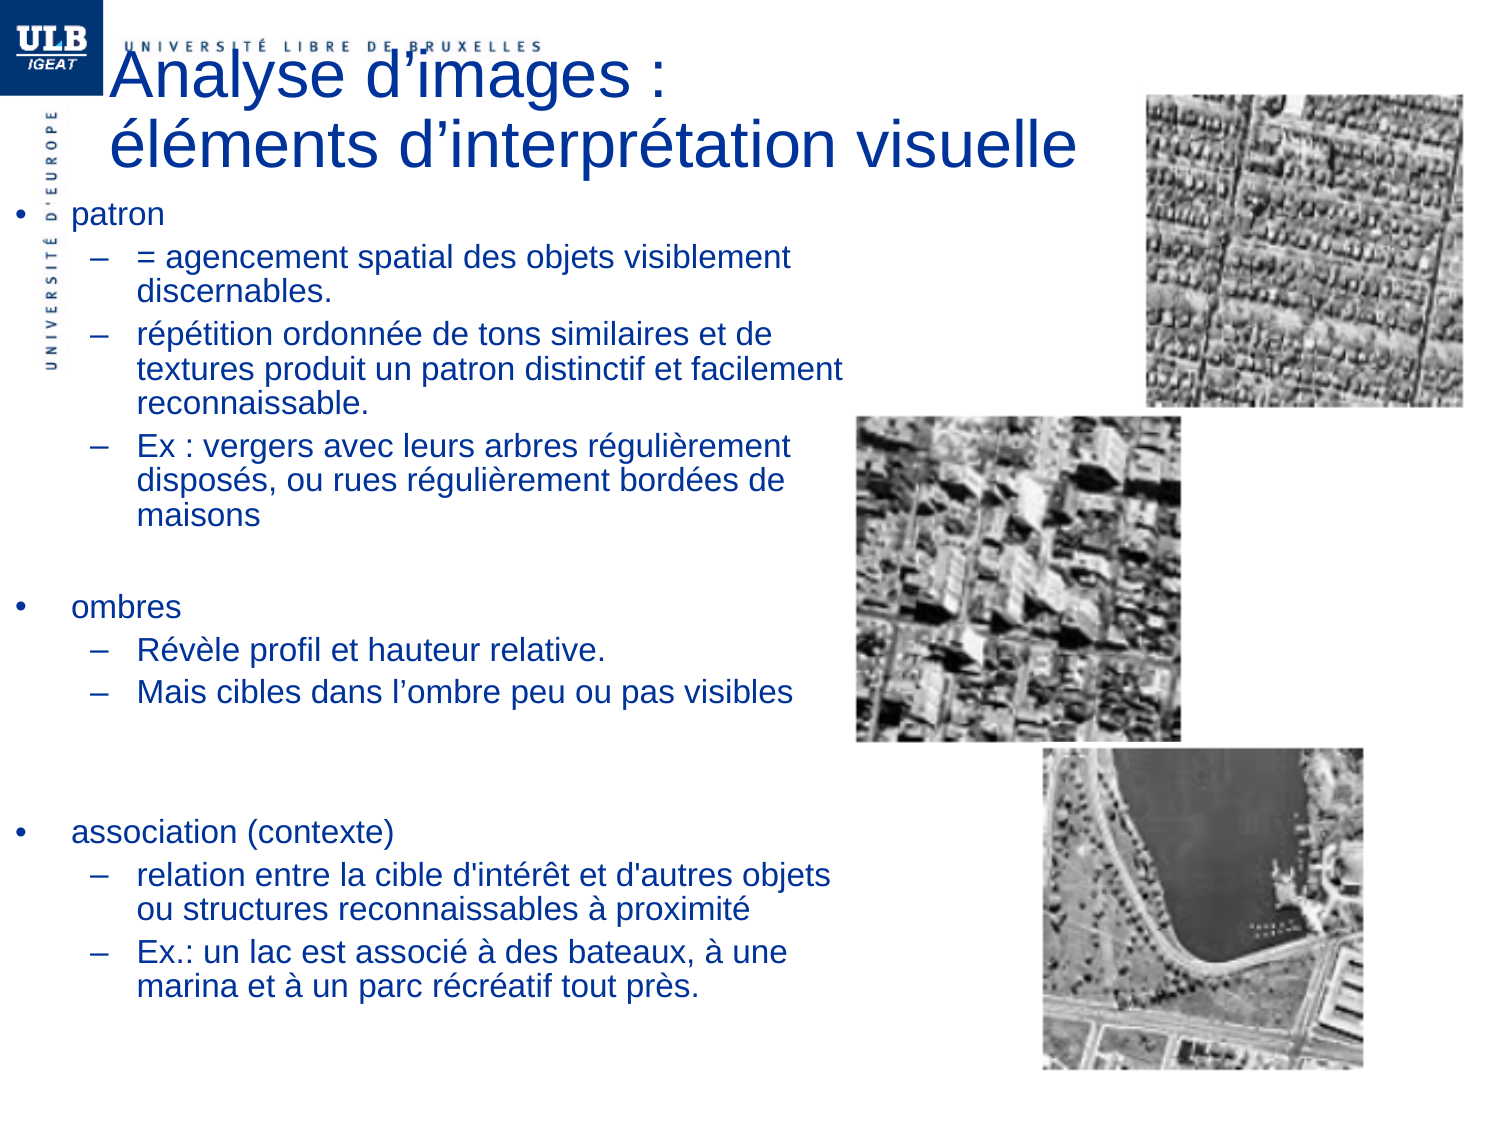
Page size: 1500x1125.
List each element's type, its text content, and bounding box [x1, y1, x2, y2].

title Analyse d’images : éléments d’interprétation visuelle [94, 32, 1286, 192]
list patron = agencement spatial des objets visiblement discernables. répétition ordonnée de tons similaires et de textures produit un patron distinctif et facilement reconnaissable. Ex : vergers avec leurs arbres régulièrement disposés, ou rues régulièrement bordées de maisons ombres Révèle profil et hauteur relative. Mais cibles dans l’ombre peu ou pas visibles association (contexte) relation entre la cible d'intérêt et d'autres objets ou structures reconnaissables à proximité Ex.: un lac est associé à des bateaux, à une marina et à un parc récréatif tout près. [0, 190, 862, 1072]
picture [0, 0, 1500, 1125]
